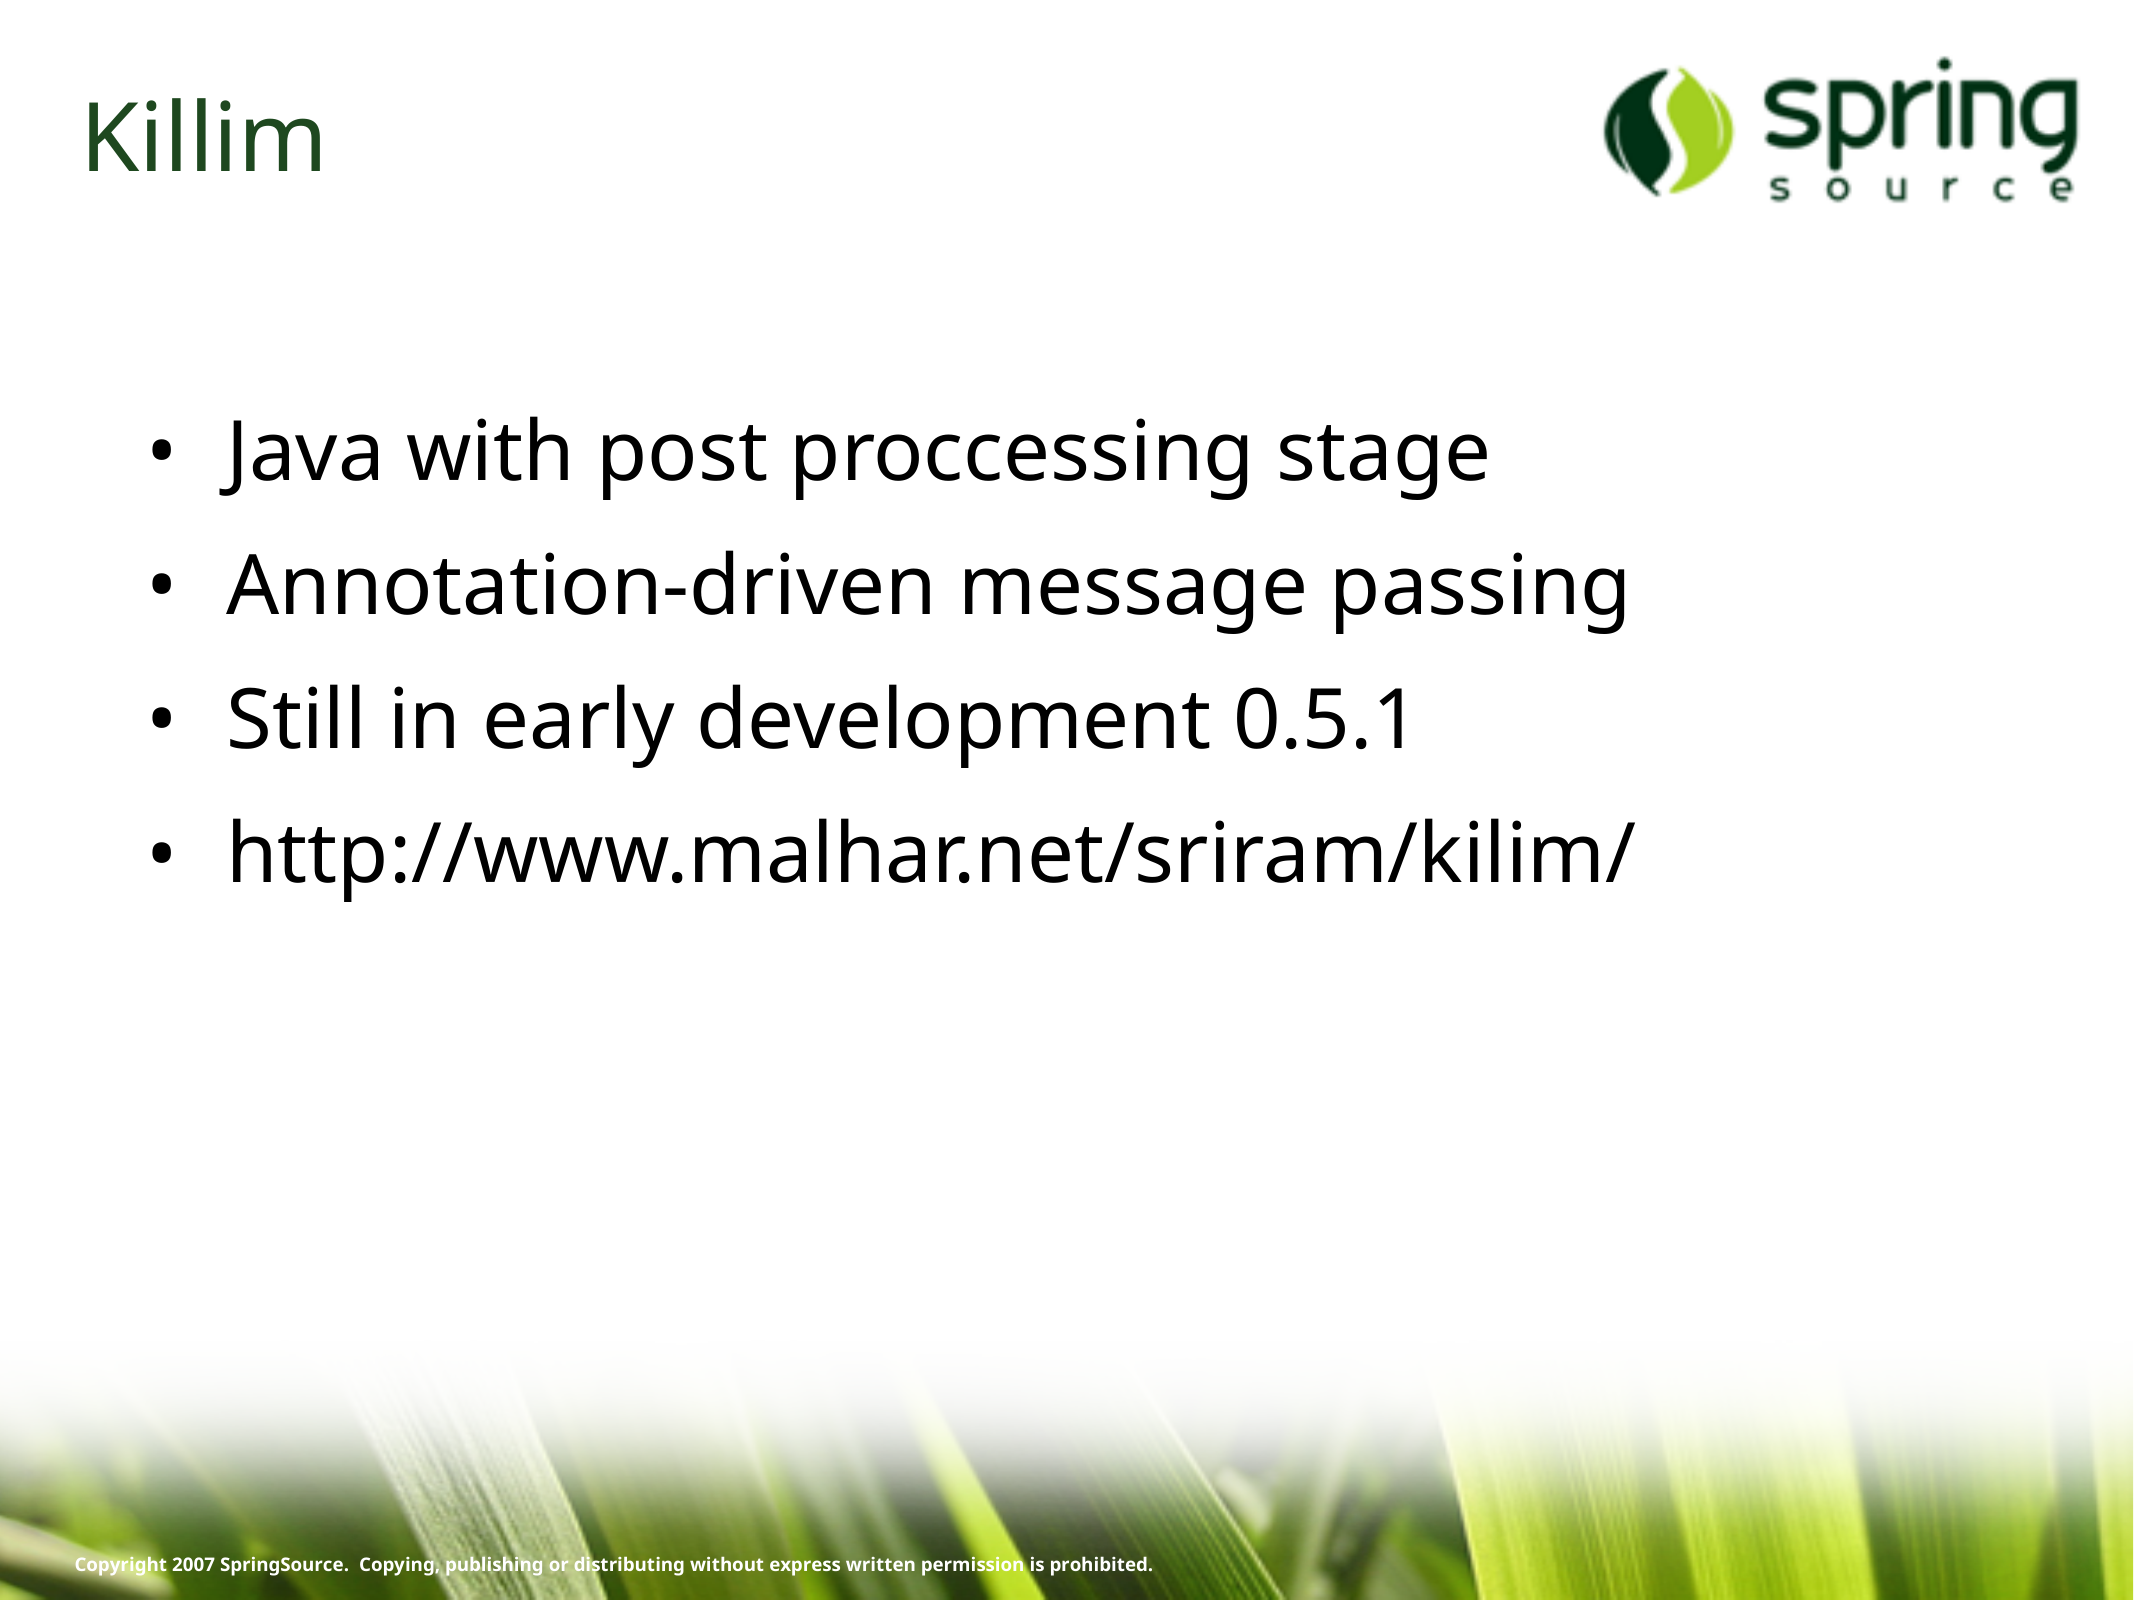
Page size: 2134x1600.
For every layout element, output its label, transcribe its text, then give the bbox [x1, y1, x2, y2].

title Killim [80, 16, 1548, 253]
picture [0, 1340, 2134, 1600]
list Java with post proccessing stage Annotation-driven message passing Still in early development 0.5.1 http://www.malhar.net/sriram/kilim/ [146, 391, 1982, 1319]
picture [1555, 46, 2134, 224]
